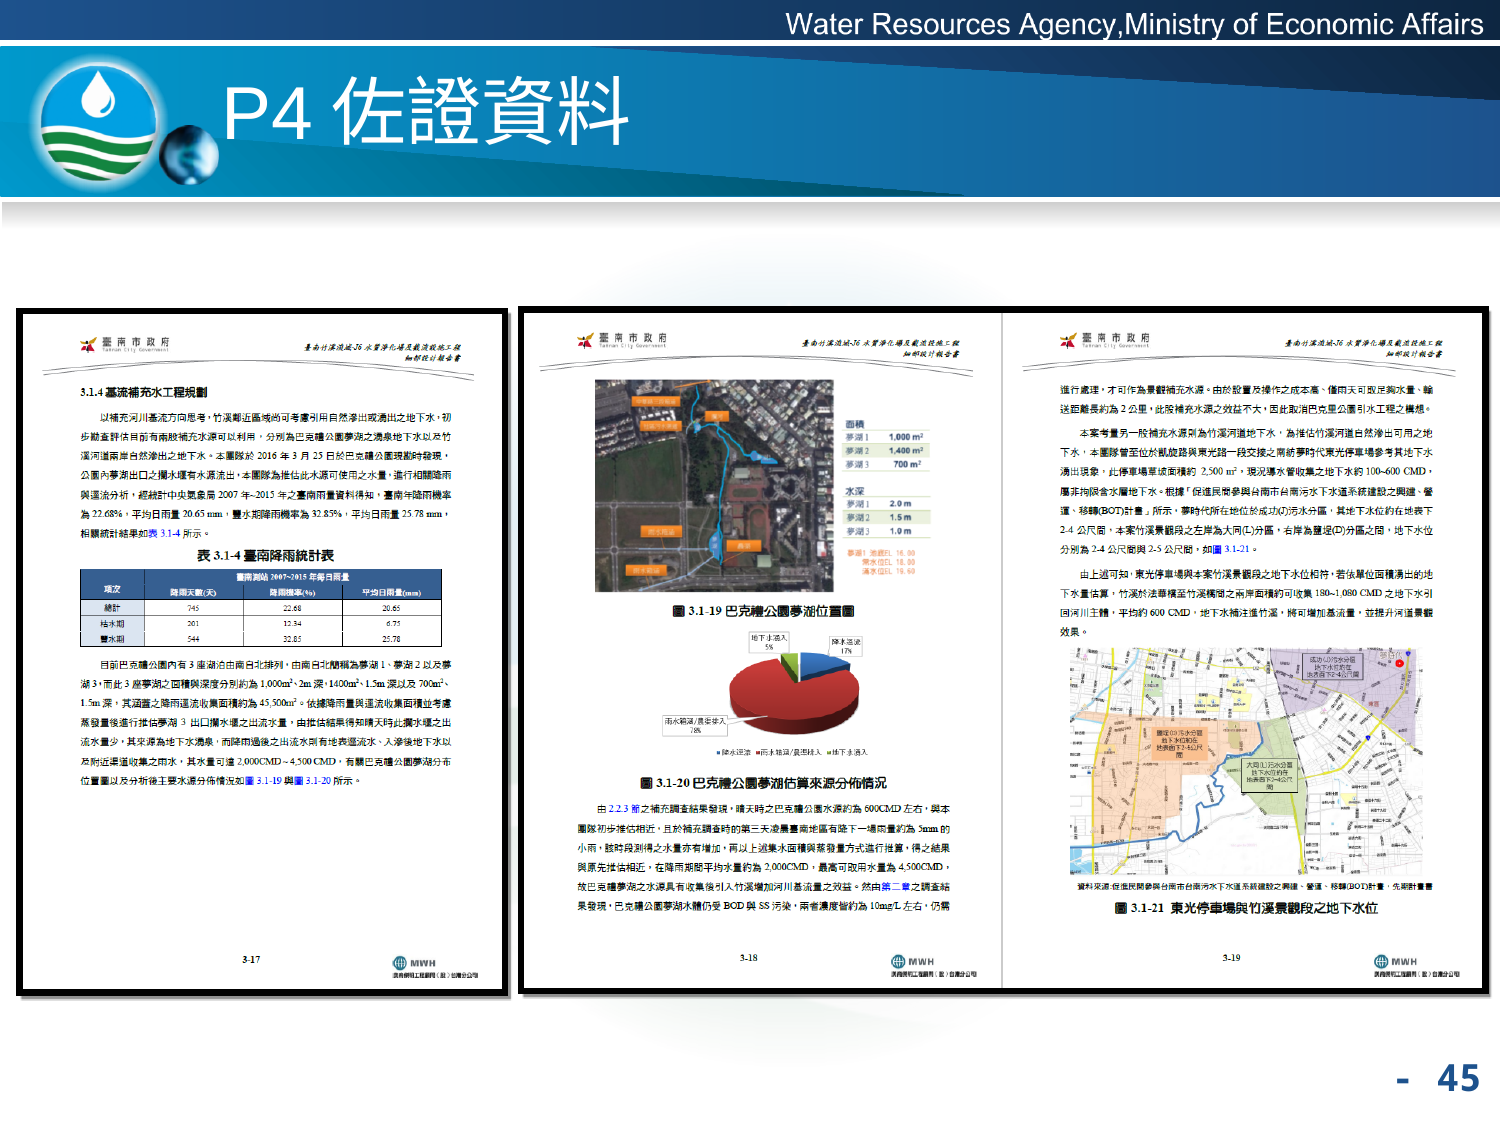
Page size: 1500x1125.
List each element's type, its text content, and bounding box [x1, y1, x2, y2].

picture [22, 314, 502, 990]
picture [383, 231, 1198, 1070]
title P4佐證資料 [206, 38, 1247, 181]
picture [30, 55, 206, 192]
picture [383, 314, 511, 999]
picture [524, 312, 1483, 988]
picture [785, 2, 1484, 42]
